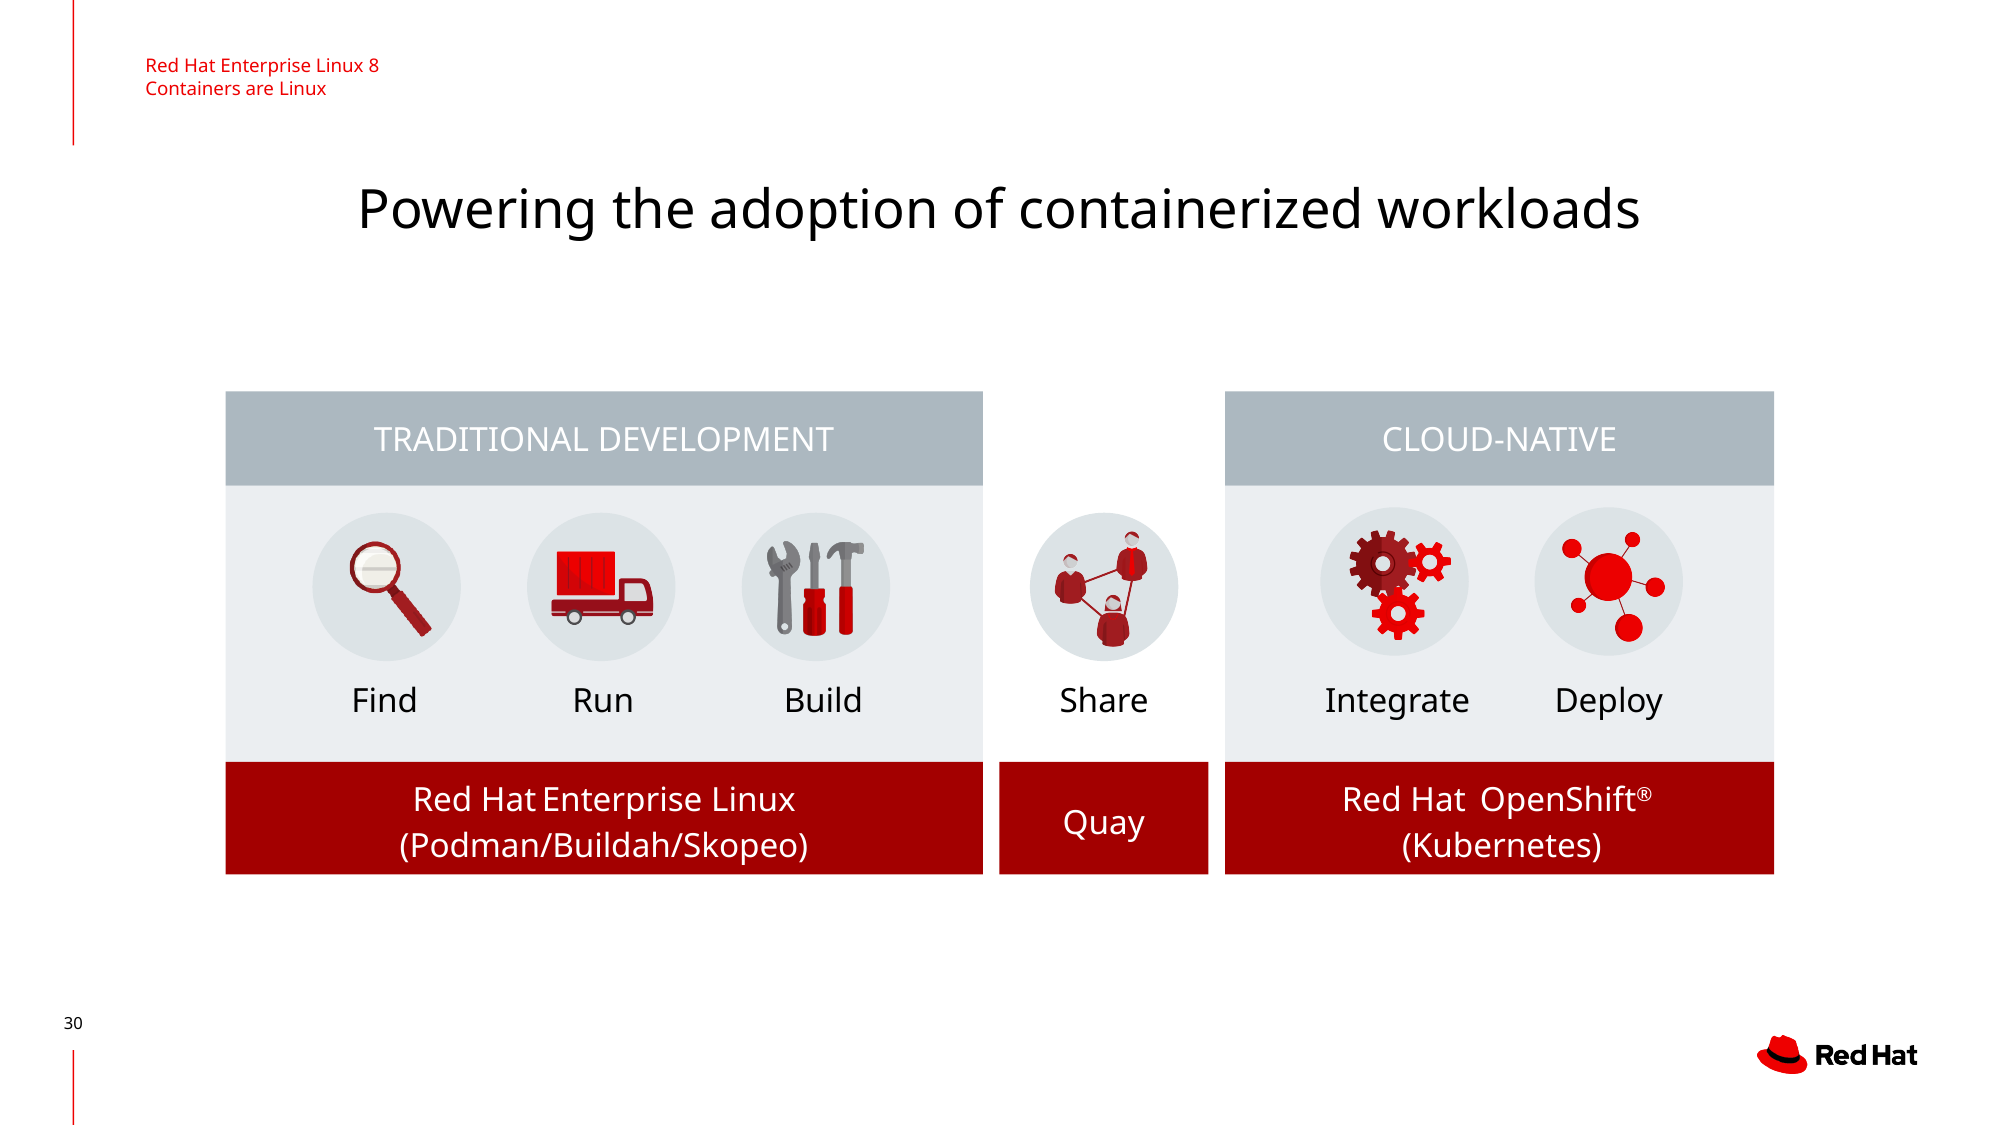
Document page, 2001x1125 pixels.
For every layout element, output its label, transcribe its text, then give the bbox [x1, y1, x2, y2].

text_box TRADITIONAL DEVELOPMENT [225, 391, 983, 486]
text_box Red Hat Enterprise Linux 8 Containers are Linux [73, 9, 919, 144]
text_box Deploy [1560, 699, 1573, 709]
text_box CLOUD-NATIVE [1225, 391, 1775, 486]
picture [999, 484, 1209, 694]
text_box Run [551, 673, 656, 732]
picture [515, 502, 687, 673]
text_box Deploy [1519, 699, 1699, 732]
picture [337, 541, 432, 637]
title Powering the adoption of containerized workloads [287, 155, 1713, 314]
text_box Red Hat Enterprise Linux (Podman/Buildah/Skopeo) [225, 761, 983, 875]
text_box Build [768, 661, 879, 732]
text_box Red Hat OpenShift® (Kubernetes) [1225, 761, 1775, 875]
text_box Share [1038, 694, 1170, 732]
text_box Find [324, 661, 445, 732]
picture [1280, 477, 1719, 699]
text_box Integrate [1300, 697, 1495, 732]
picture [767, 541, 864, 637]
text_box Quay [999, 761, 1209, 875]
text_box [225, 390, 1775, 761]
slide_number <number> [13, 1012, 134, 1036]
picture [1757, 1035, 1918, 1074]
